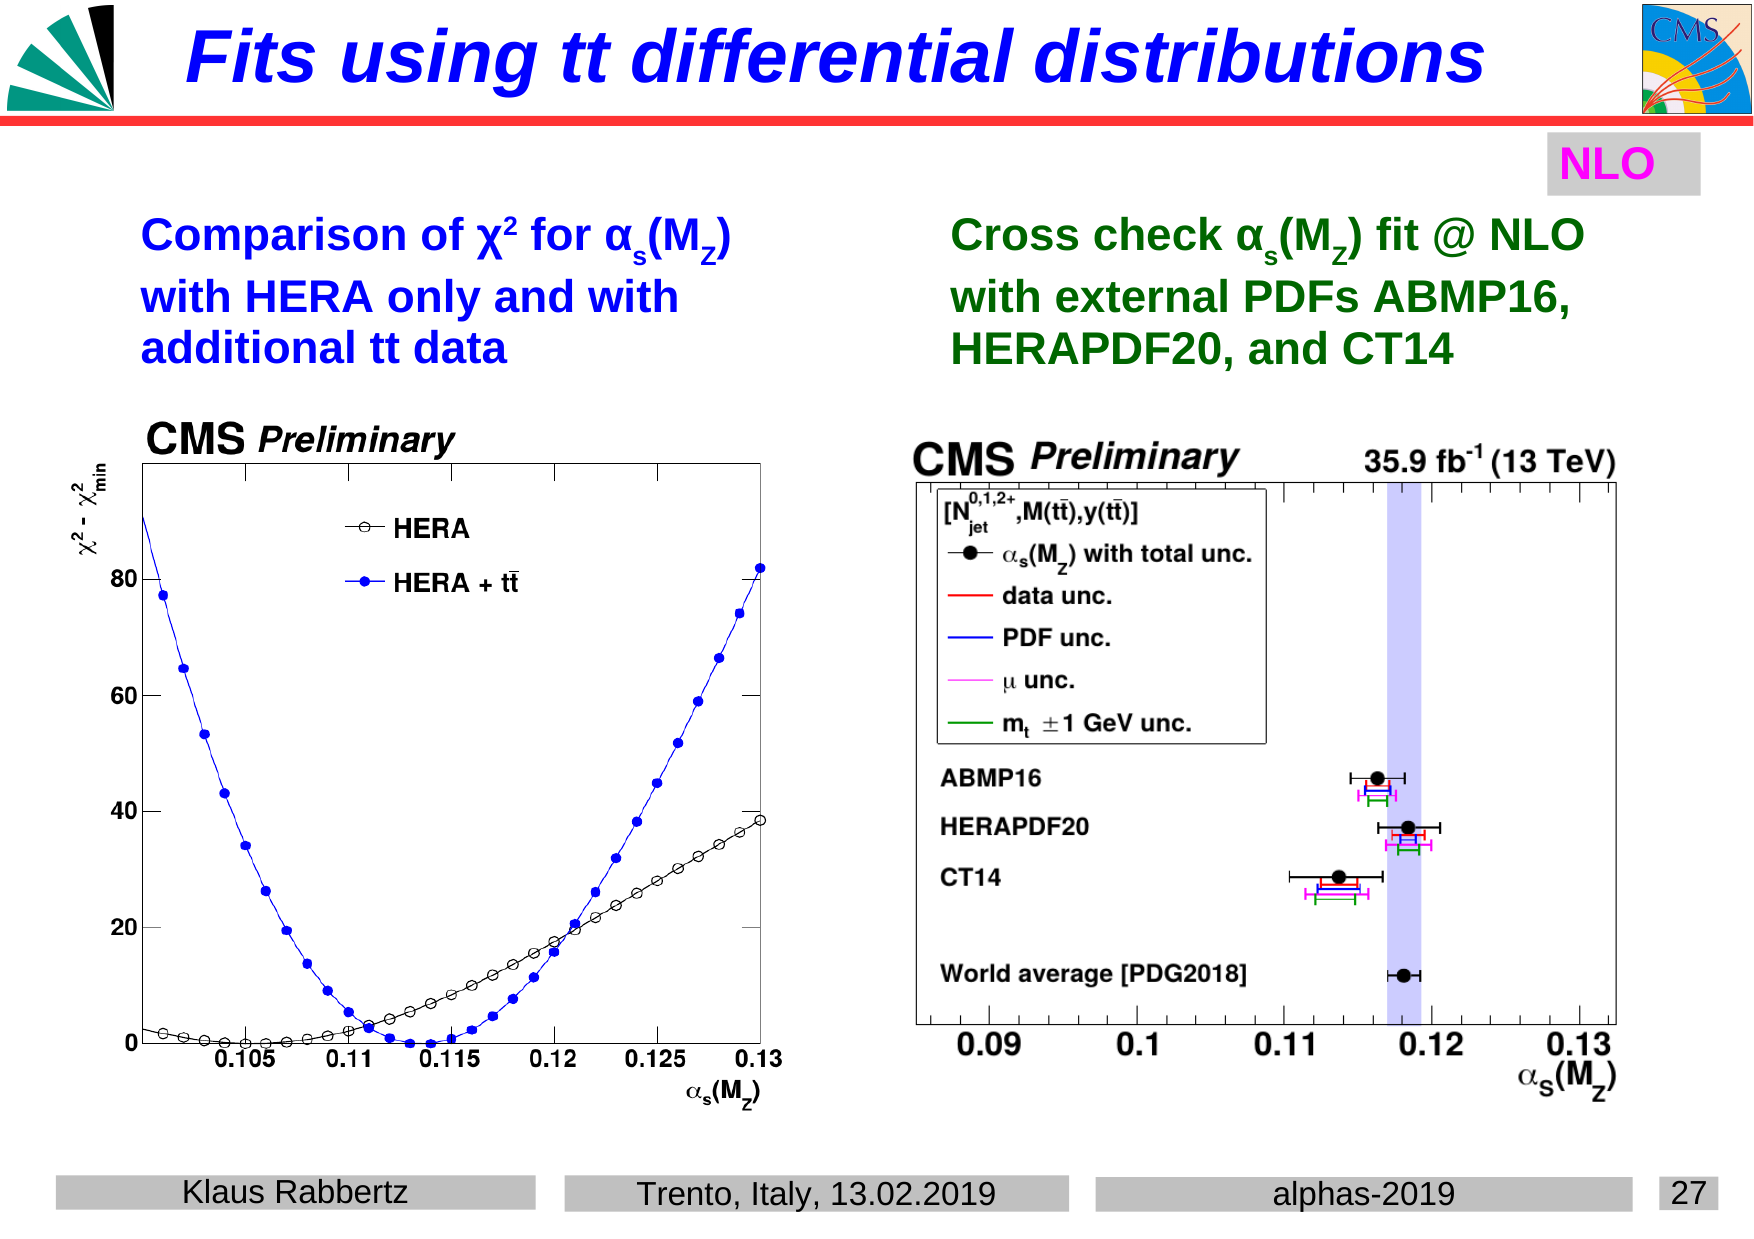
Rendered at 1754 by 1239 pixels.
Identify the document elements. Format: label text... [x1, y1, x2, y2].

text_box Comparison of χ2 for αs(MZ) with HERA only and with additional tt data [128, 203, 764, 380]
text_box Cross check αs(MZ) fit @ NLO with external PDFs ABMP16, HERAPDF20, and CT14 [938, 203, 1632, 380]
picture [1642, 4, 1752, 114]
text_box NLO [1547, 132, 1701, 196]
title Fits using tt differential distributions [129, 0, 1545, 114]
picture [66, 411, 820, 1118]
picture [7, 5, 114, 112]
picture [896, 428, 1630, 1118]
